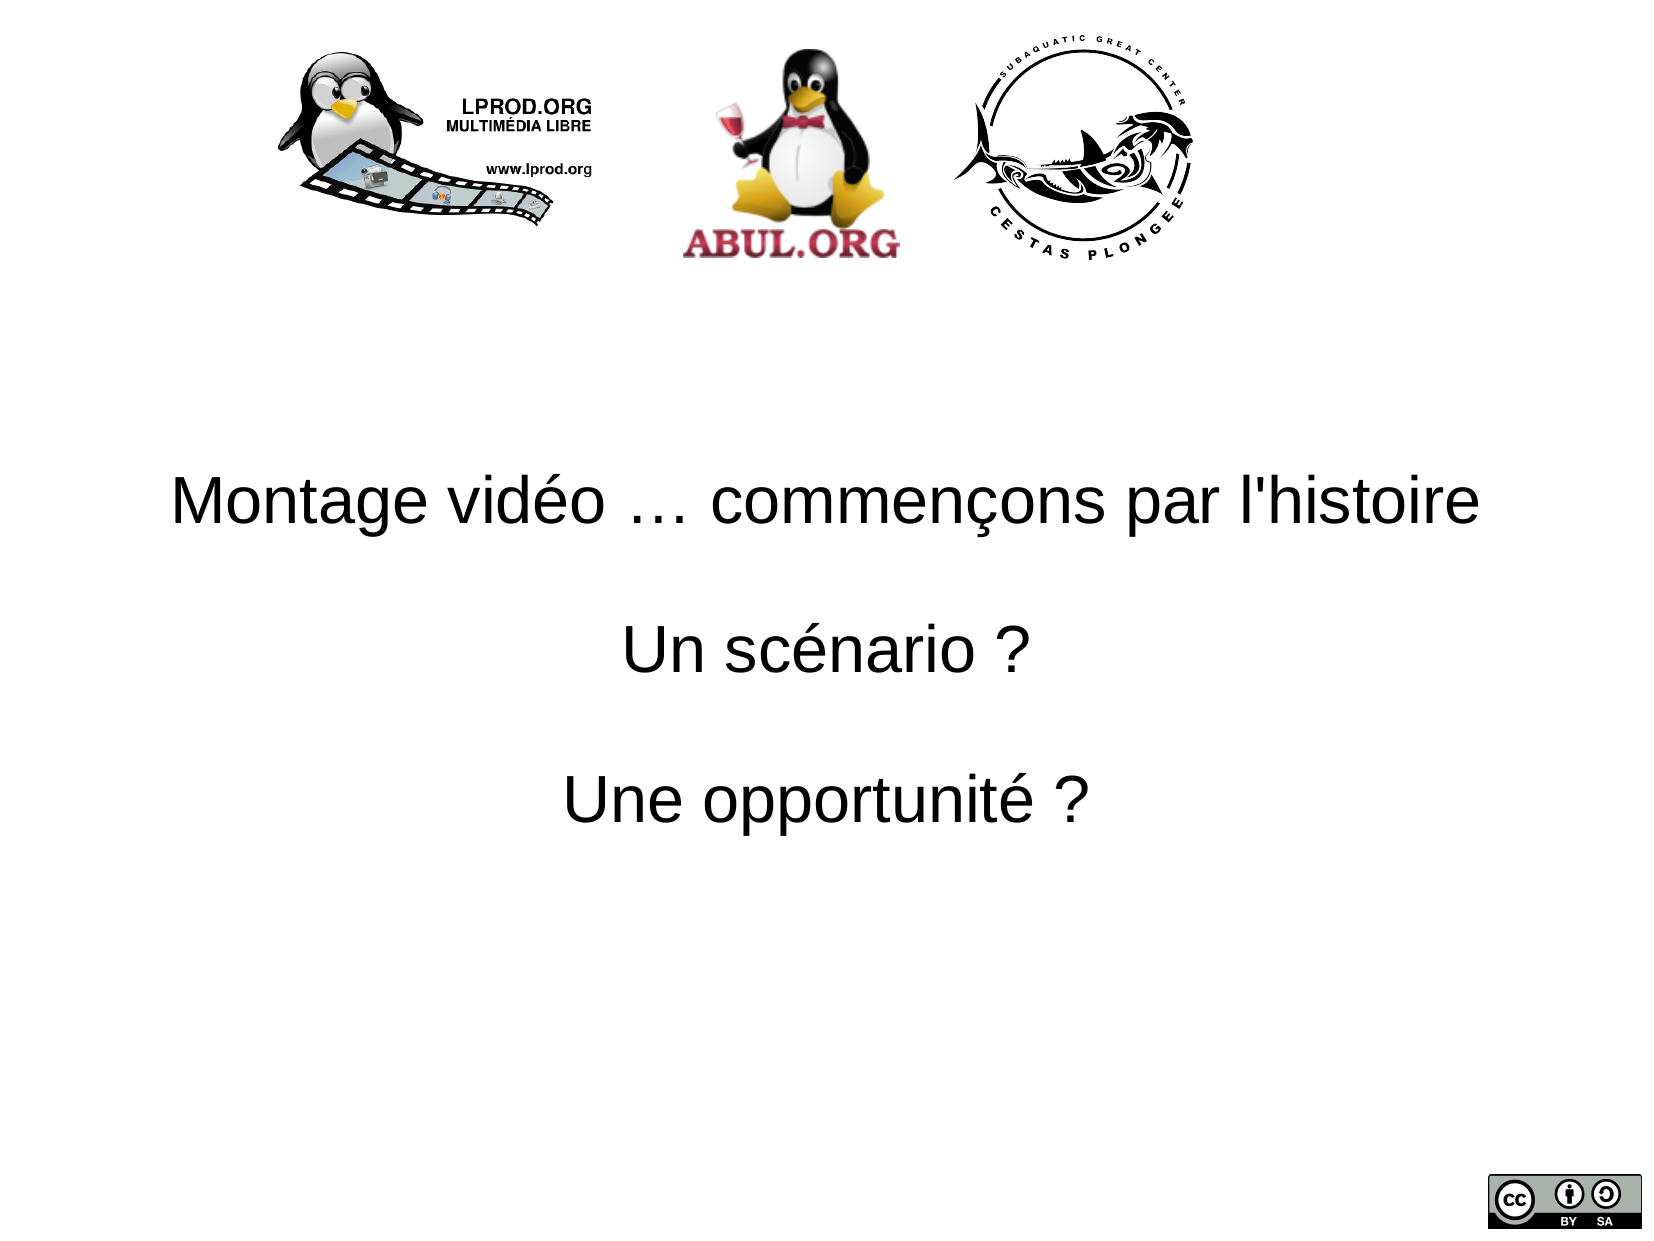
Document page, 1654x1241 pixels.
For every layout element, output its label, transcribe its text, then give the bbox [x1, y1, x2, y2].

picture [1488, 1174, 1642, 1229]
picture [276, 50, 603, 258]
picture [953, 35, 1193, 260]
subtitle Montage vidéo … commençons par l'histoire Un scénario ? Une opportunité ? [82, 290, 1571, 1010]
picture [683, 49, 900, 258]
